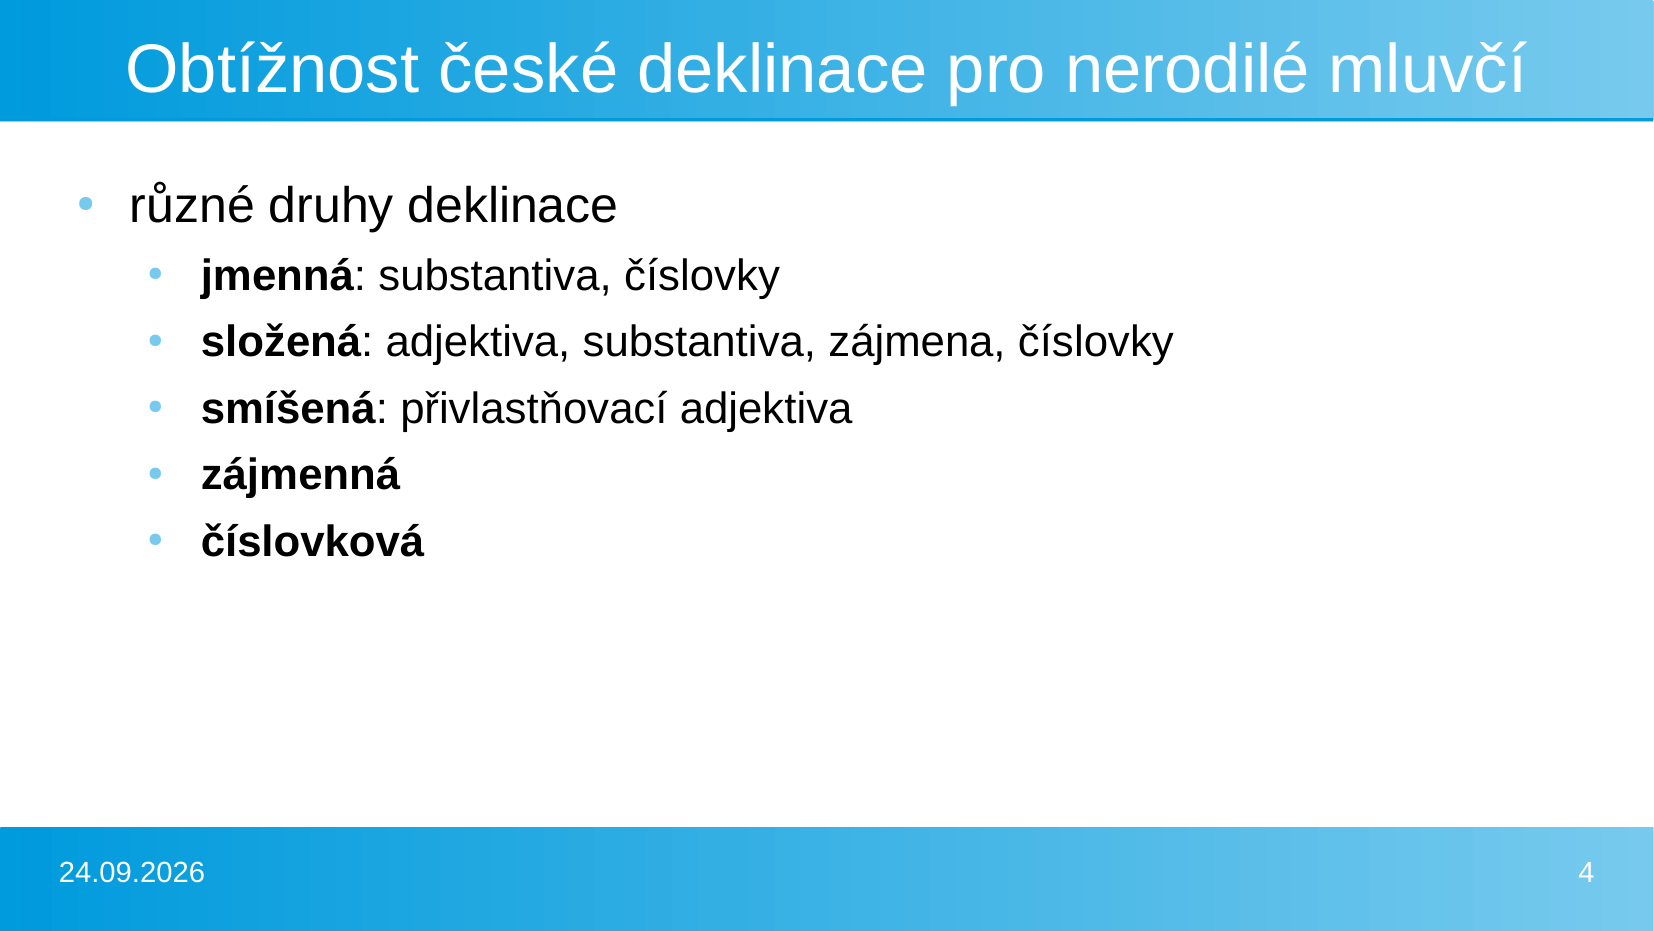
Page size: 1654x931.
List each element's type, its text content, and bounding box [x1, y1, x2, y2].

list různé druhy deklinace jmenná: substantiva, číslovky složená: adjektiva, substantiva, zájmena, číslovky smíšená: přivlastňovací adjektiva zájmenná číslovková [59, 177, 1595, 768]
title Obtížnost české deklinace pro nerodilé mluvčí [59, 29, 1595, 108]
